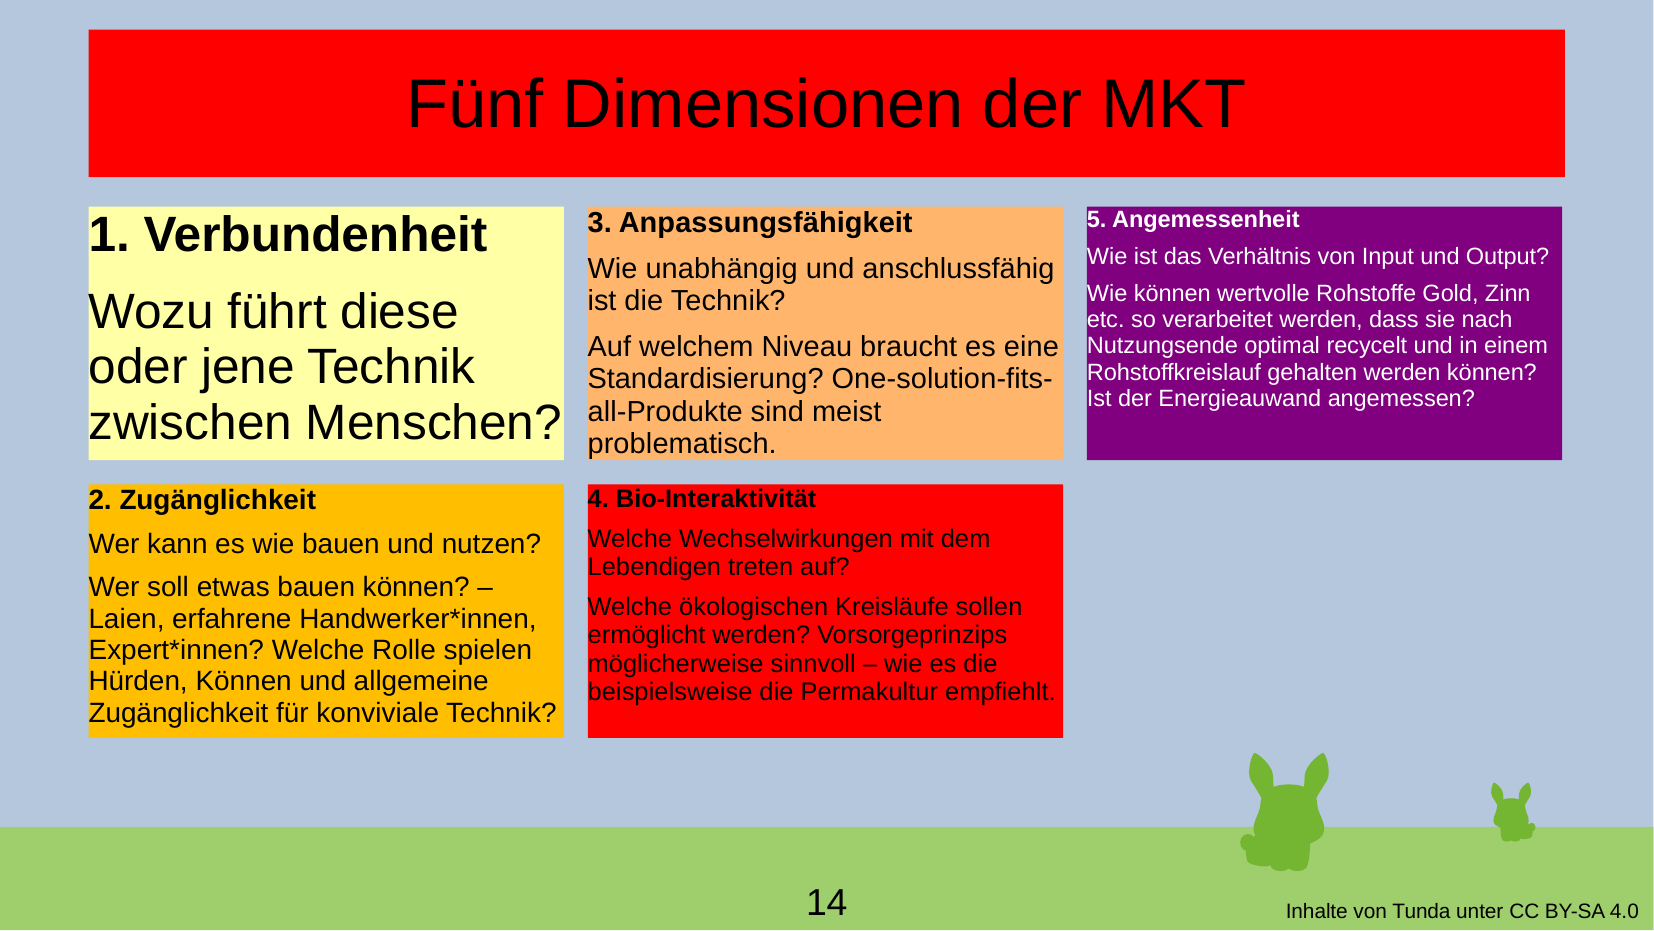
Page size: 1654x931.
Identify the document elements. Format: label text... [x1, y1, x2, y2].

list 5. Angemessenheit Wie ist das Verhältnis von Input und Output? Wie können wertvolle Rohstoffe Gold, Zinn etc. so verarbeitet werden, dass sie nach Nutzungsende optimal recycelt und in einem Rohstoffkreislauf gehalten werden können? Ist der Energieauwand angemessen? [1086, 206, 1563, 461]
list 3. Anpassungsfähigkeit Wie unabhängig und anschlussfähig ist die Technik? Auf welchem Niveau braucht es eine Standardisierung? One-solution-fits-all-Produkte sind meist problematisch. [587, 206, 1064, 461]
list 1. Verbundenheit Wozu führt diese oder jene Technik zwischen Menschen? [88, 206, 564, 461]
list 4. Bio-Interaktivität Welche Wechselwirkungen mit dem Lebendigen treten auf? Welche ökologischen Kreisläufe sollen ermöglicht werden? Vorsorgeprinzips möglicherweise sinnvoll – wie es die beispielsweise die Permakultur empfiehlt. [587, 484, 1064, 738]
text_box <Foliennummer> [259, 874, 944, 931]
title Fünf Dimensionen der MKT [88, 29, 1565, 178]
text_box Inhalte von Tunda unter CC BY-SA 4.0 [944, 856, 1654, 931]
list 2. Zugänglichkeit Wer kann es wie bauen und nutzen? Wer soll etwas bauen können? – Laien, erfahrene Handwerker*innen, Expert*innen? Welche Rolle spielen Hürden, Können und allgemeine Zugänglichkeit für konviviale Technik? [88, 484, 564, 738]
